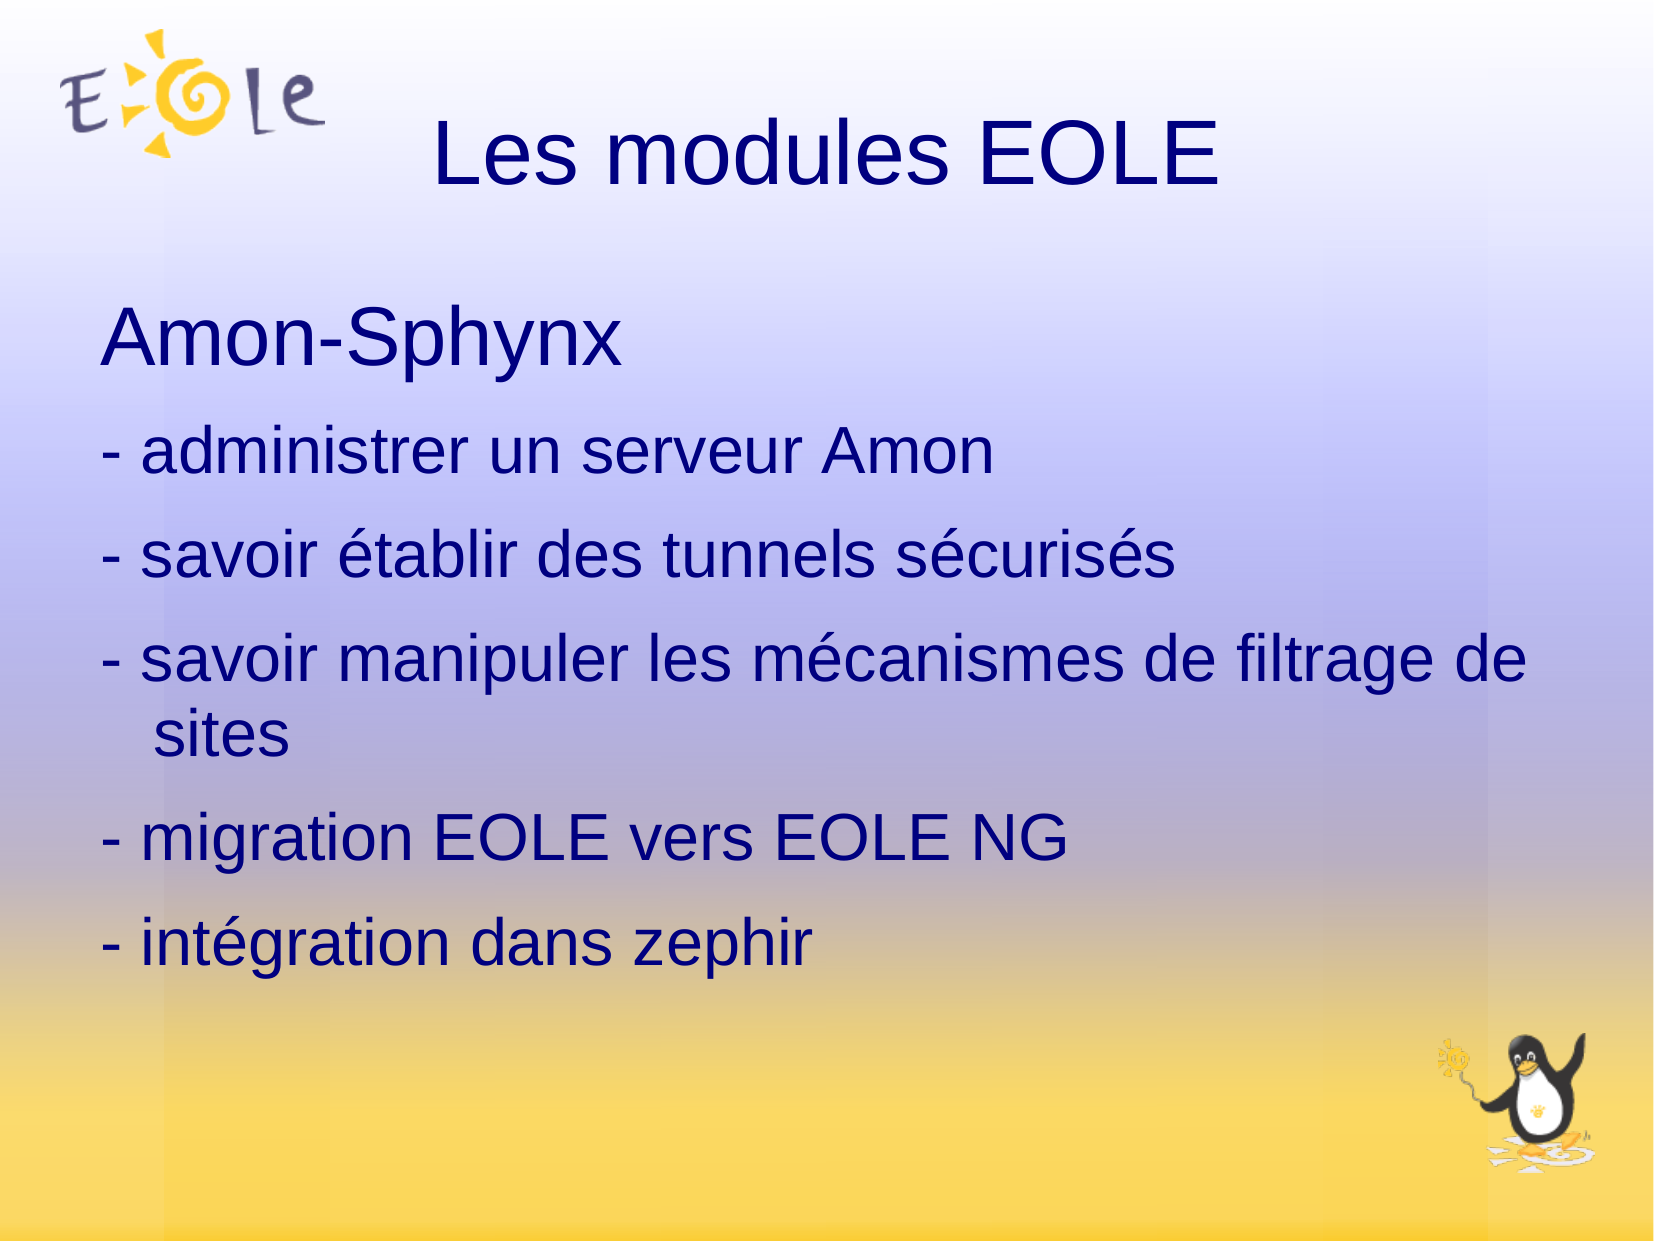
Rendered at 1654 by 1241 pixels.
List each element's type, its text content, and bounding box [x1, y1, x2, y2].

title Les modules EOLE [82, 56, 1571, 250]
picture [0, 0, 1654, 1241]
list Amon-Sphynx - administrer un serveur Amon - savoir établir des tunnels sécurisés - savoir manipuler les mécanismes de filtrage de sites - migration EOLE vers EOLE NG - intégration dans zephir [82, 290, 1571, 1152]
